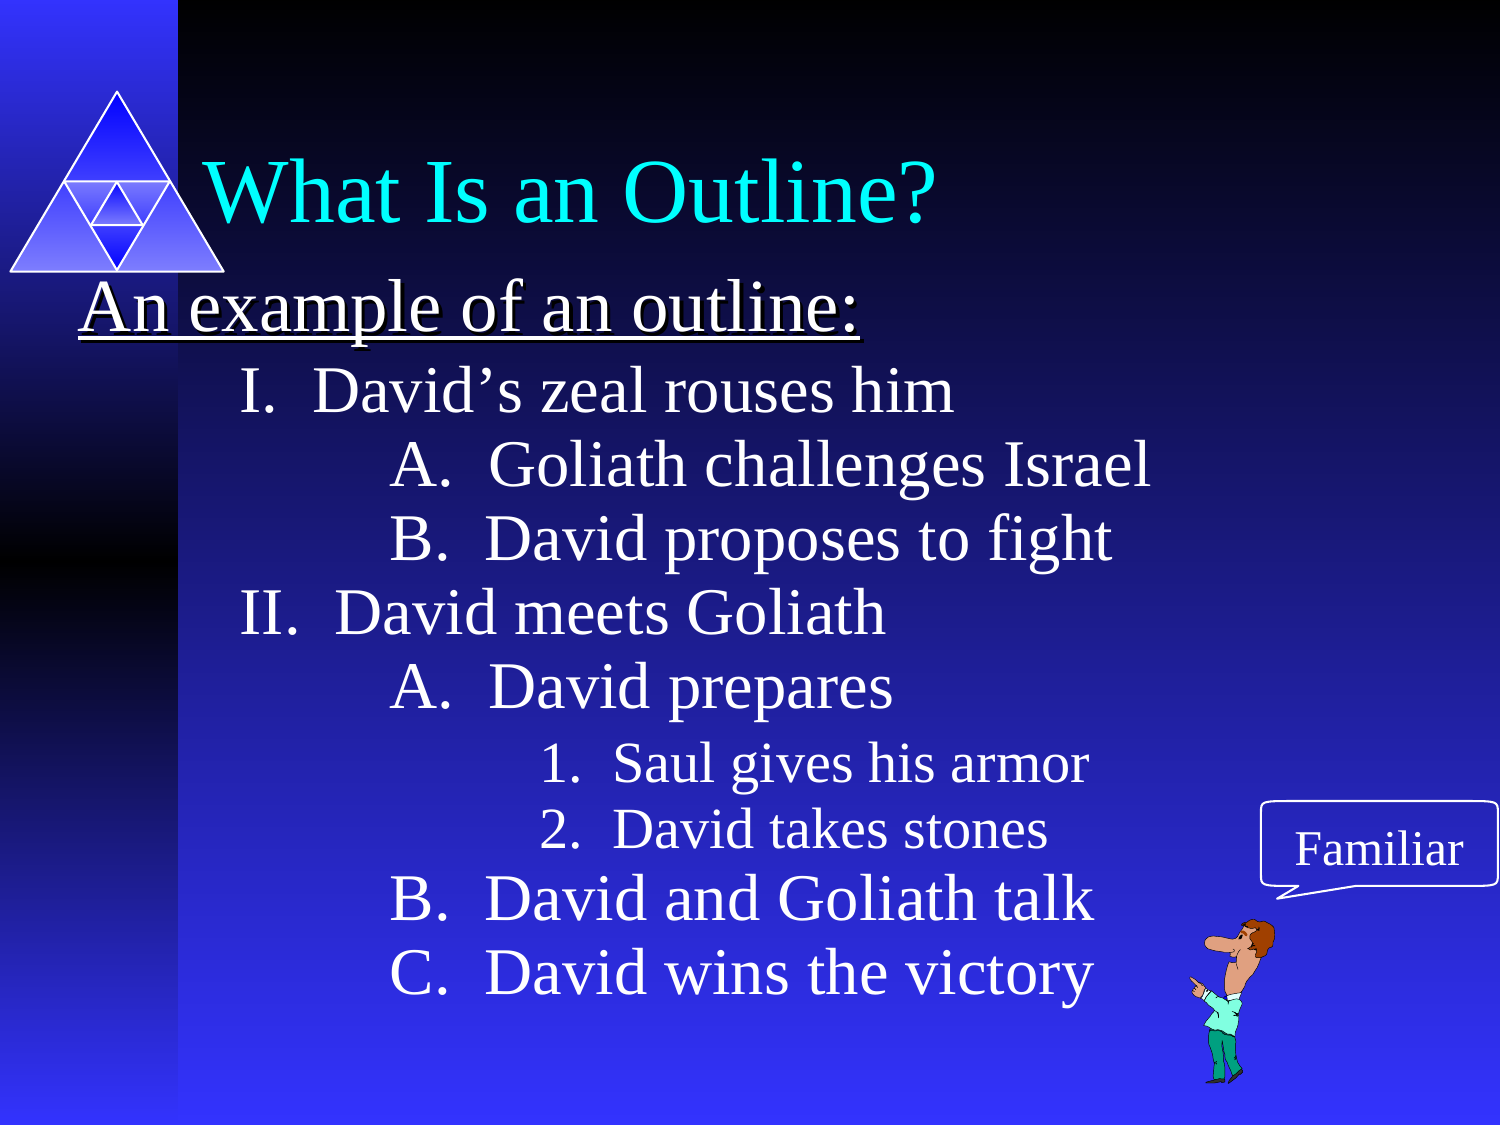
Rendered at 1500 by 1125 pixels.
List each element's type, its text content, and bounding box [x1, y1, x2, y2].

title What Is an Outline? [187, 99, 1463, 288]
chart [1189, 918, 1276, 1085]
text_box I. David’s zeal rouses him A. Goliath challenges Israel B. David proposes to fight II. David meets Goliath A. David prepares 1. Saul gives his armor 2. David takes stones B. David and Goliath talk C. David wins the victory [224, 350, 1488, 1018]
text_box Familiar [1260, 801, 1498, 899]
list An example of an outline: [62, 262, 1288, 938]
